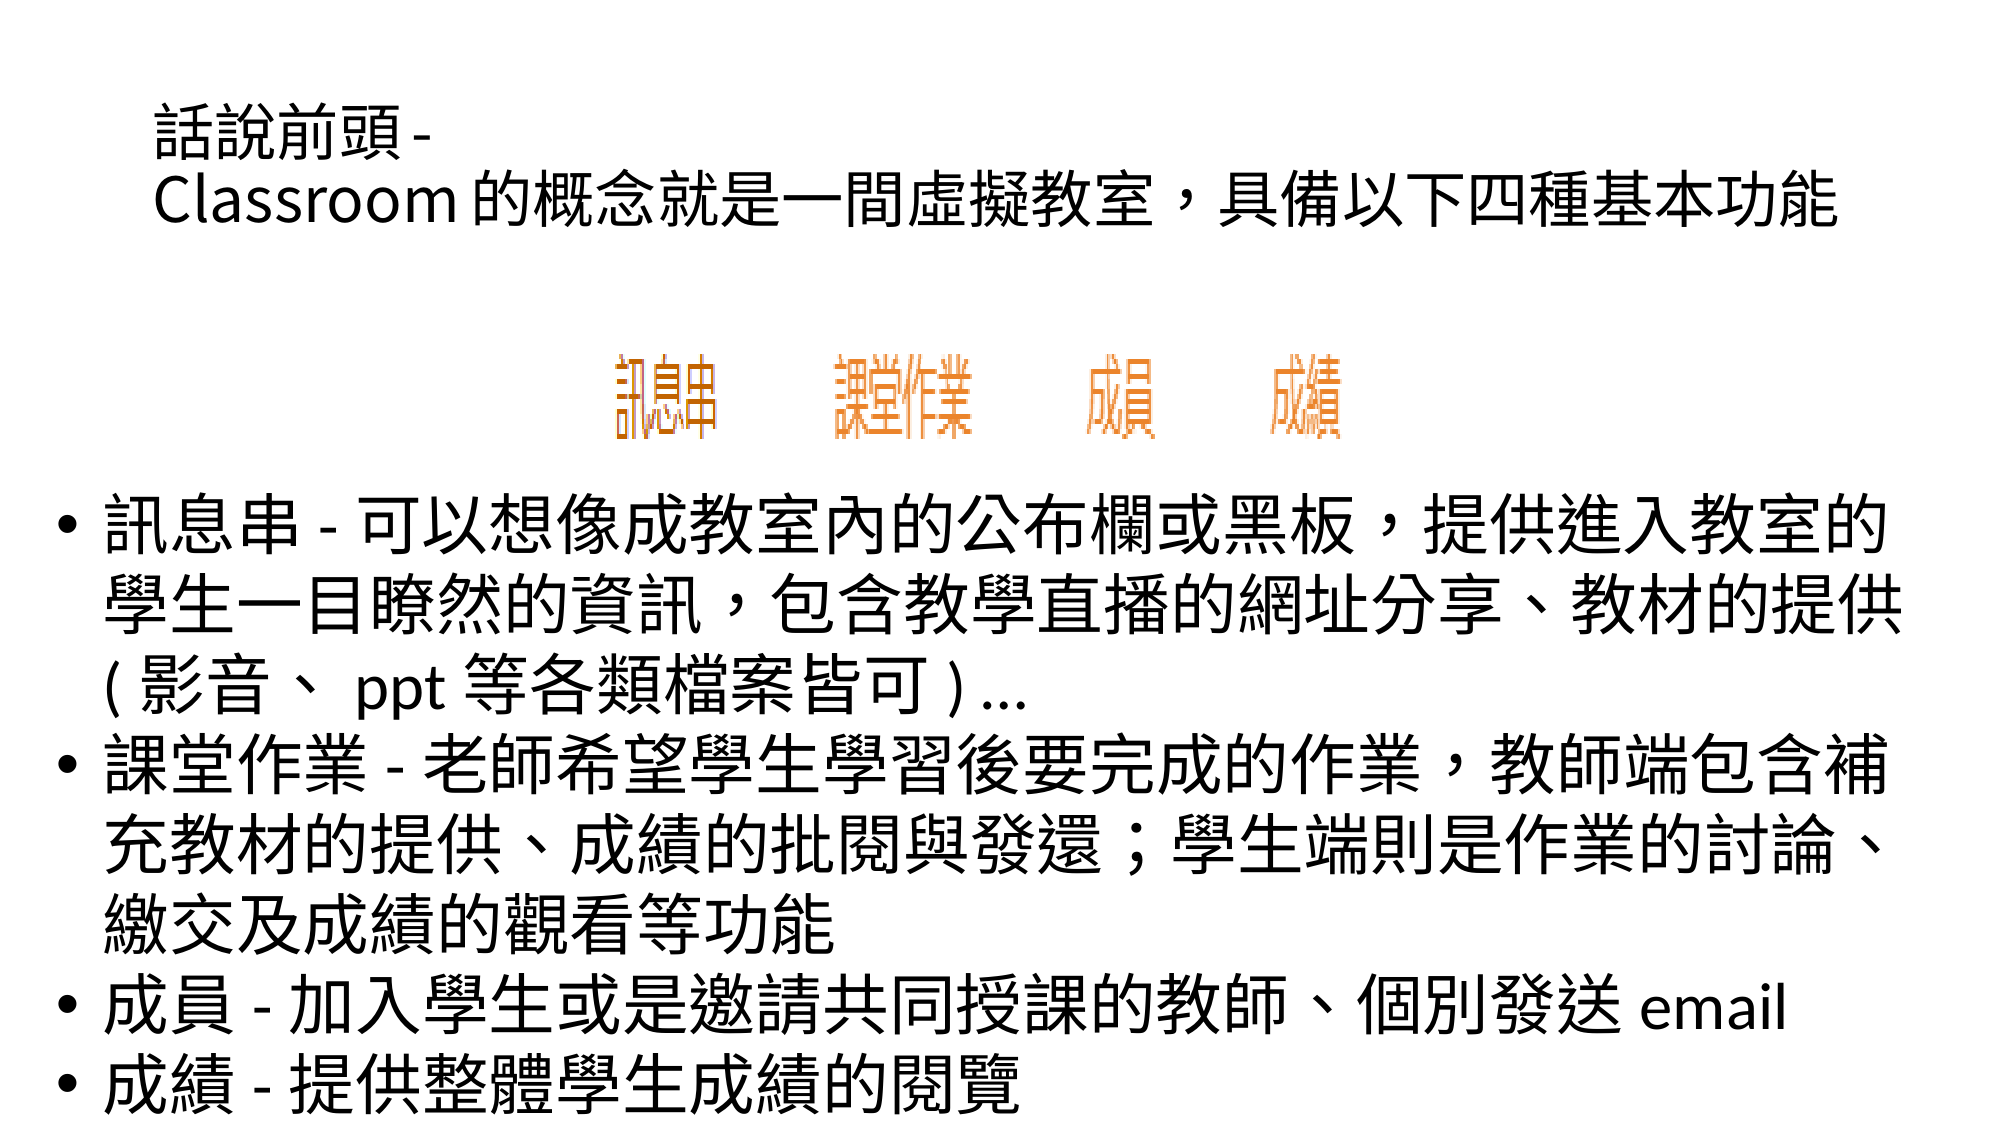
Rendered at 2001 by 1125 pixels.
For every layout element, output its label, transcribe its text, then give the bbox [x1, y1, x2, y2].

text_box 訊息串-可以想像成教室內的公布欄或黑板，提供進入教室的學生一目瞭然的資訊，包含教學直播的網址分享、教材的提供(影音、ppt等各類檔案皆可) … 課堂作業-老師希望學生學習後要完成的作業，教師端包含補充教材的提供、成績的批閱與發還；學生端則是作業的討論、繳交及成績的觀看等功能 成員-加入學生或是邀請共同授課的教師、個別發送email 成績-提供整體學生成績的閱覽 [40, 475, 1959, 1125]
title 話說前頭- Classroom的概念就是一間虛擬教室，具備以下四種基本功能 [137, 59, 1863, 278]
picture [506, 325, 1444, 462]
